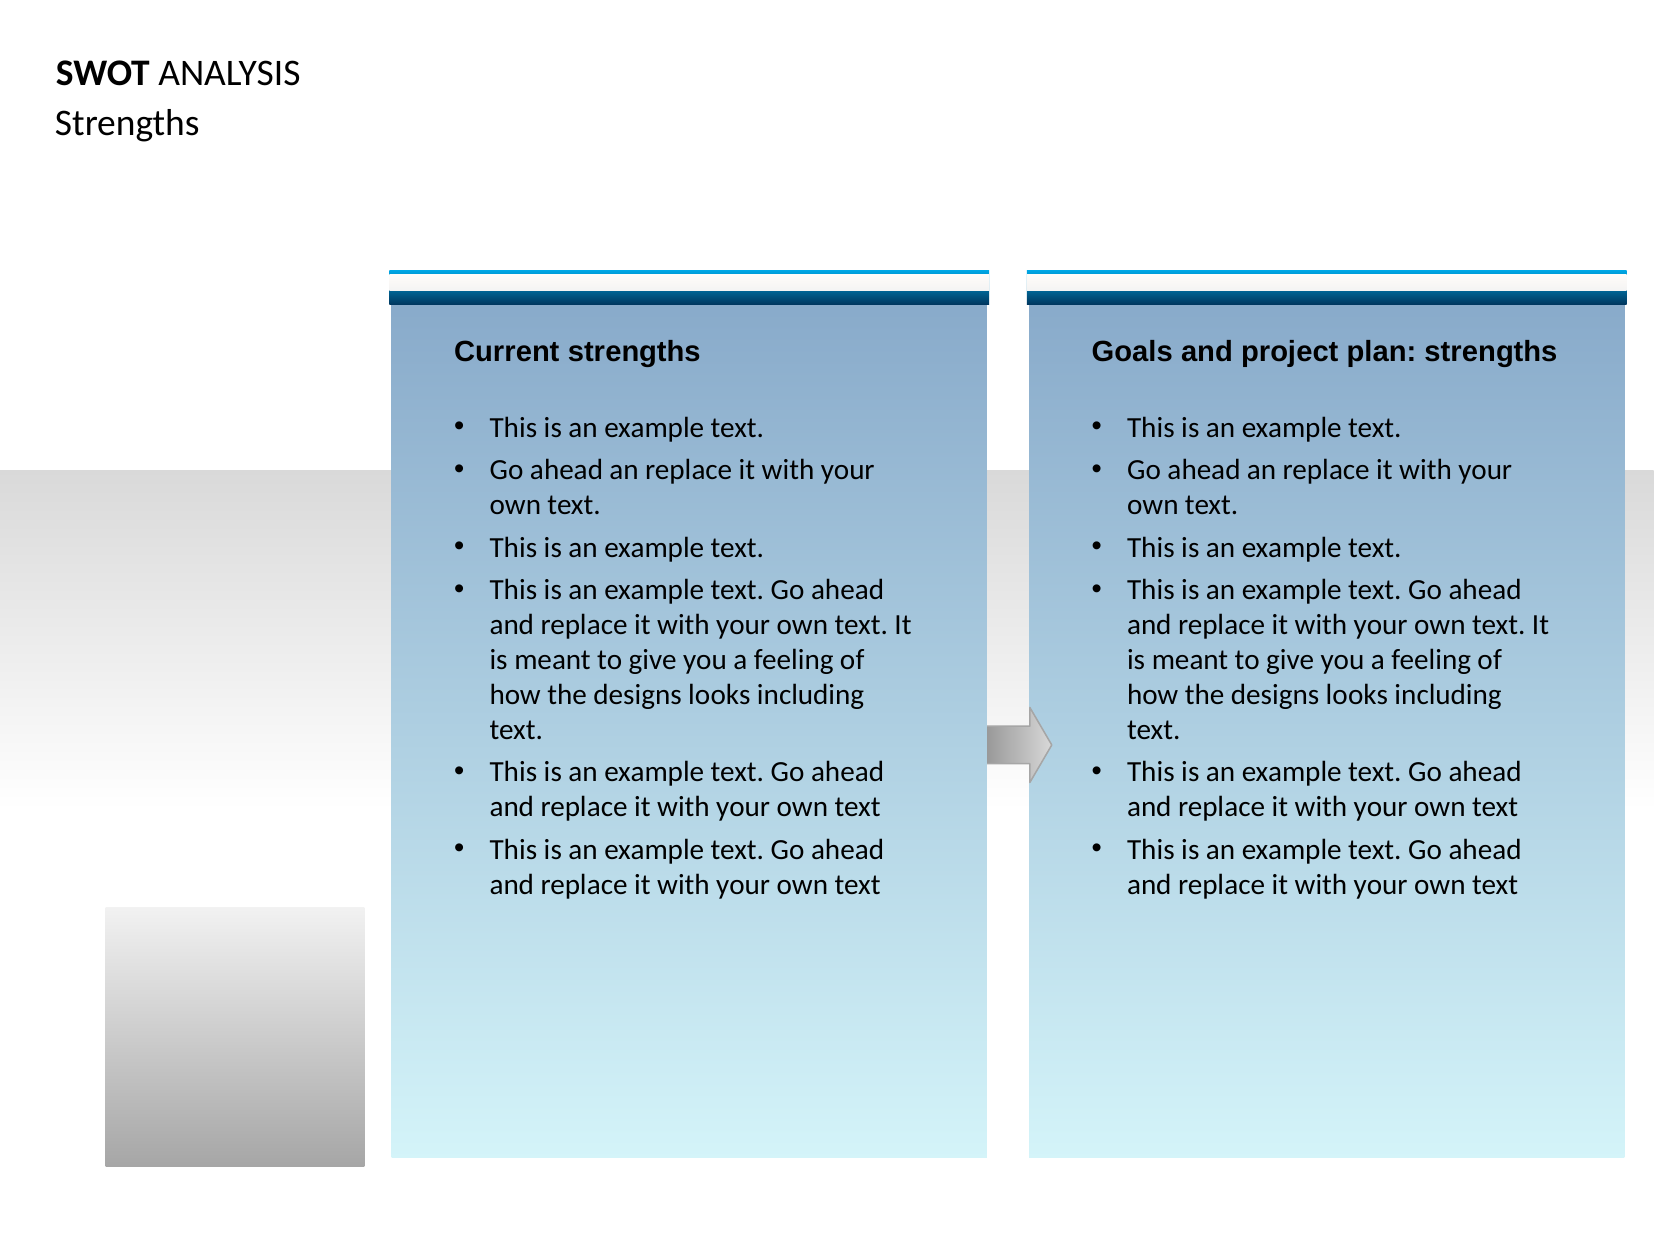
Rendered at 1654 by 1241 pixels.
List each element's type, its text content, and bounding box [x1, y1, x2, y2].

text_box [0, 270, 1654, 1158]
text_box SWOT ANALYSIS [41, 44, 316, 102]
text_box Current strengths This is an example text. Go ahead an replace it with your own text. This is an example text. This is an example text. Go ahead and replace it with your own text. It is meant to give you a feeling of how the designs looks including text. This is an example text. Go ahead and replace it with your own text This is an example text. Go ahead and replace it with your own text [439, 357, 936, 908]
text_box Goals and project plan: strengths This is an example text. Go ahead an replace it with your own text. This is an example text. This is an example text. Go ahead and replace it with your own text. It is meant to give you a feeling of how the designs looks including text. This is an example text. Go ahead and replace it with your own text This is an example text. Go ahead and replace it with your own text [1076, 357, 1574, 908]
text_box [105, 907, 365, 1167]
text_box Strengths [40, 95, 215, 152]
